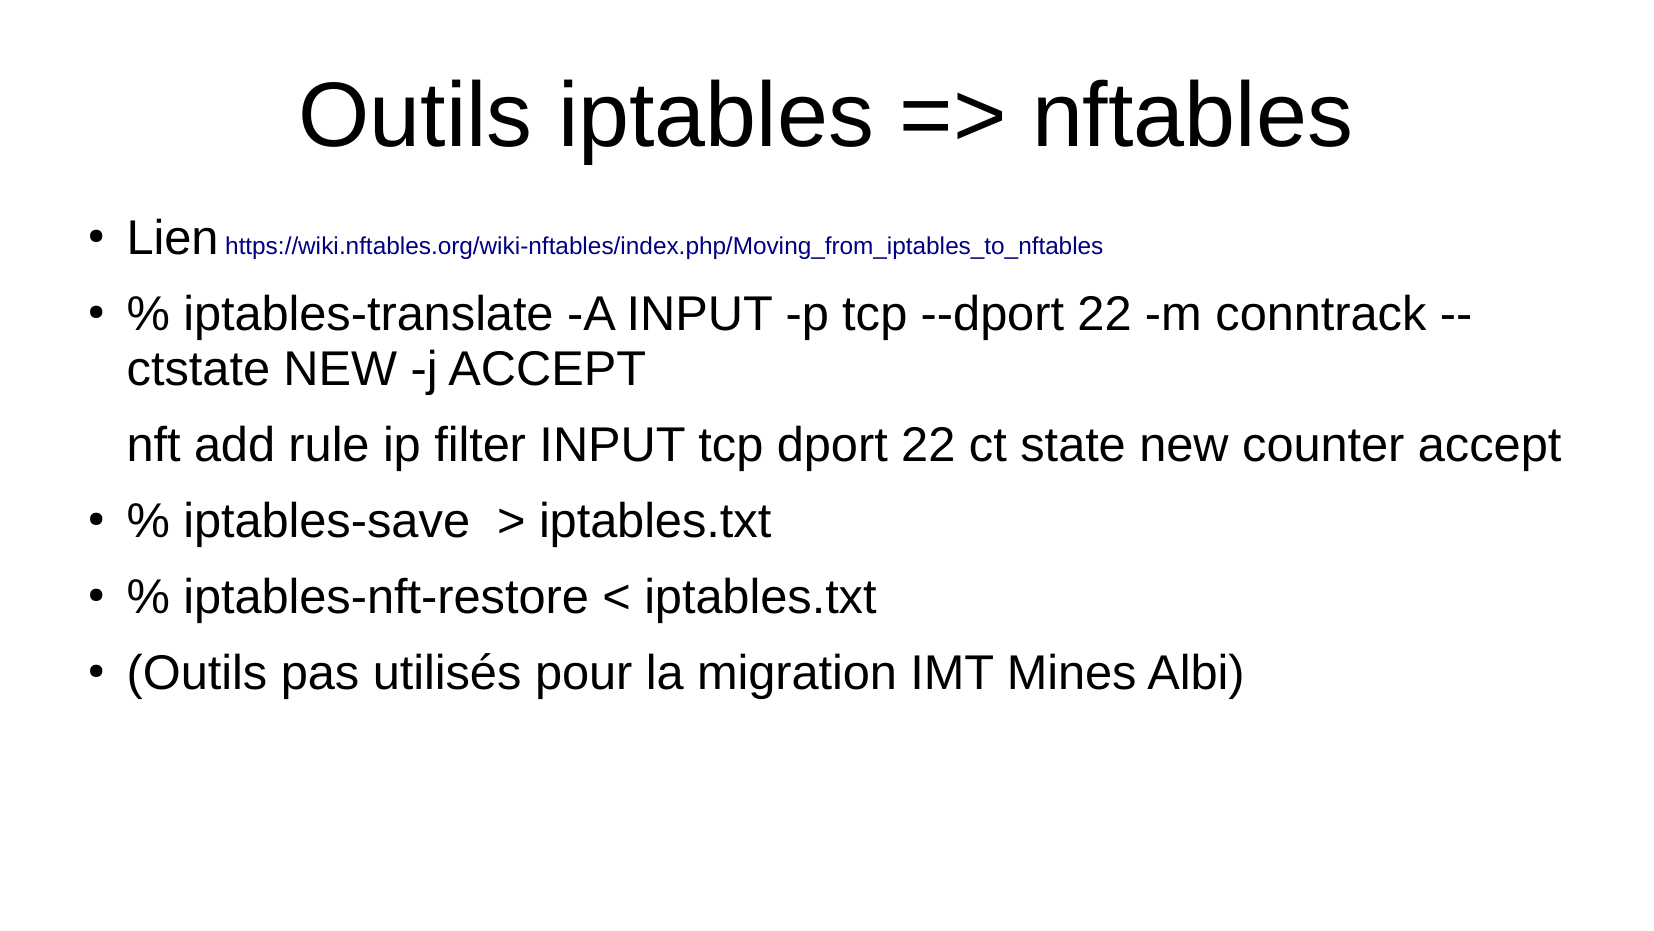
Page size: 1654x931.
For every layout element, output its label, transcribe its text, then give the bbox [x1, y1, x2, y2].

list Lien https://wiki.nftables.org/wiki-nftables/index.php/Moving_from_iptables_to_nftables % iptables-translate -A INPUT -p tcp --dport 22 -m conntrack --ctstate NEW -j ACCEPT nft add rule ip filter INPUT tcp dport 22 ct state new counter accept % iptables-save > iptables.txt % iptables-nft-restore < iptables.txt (Outils pas utilisés pour la migration IMT Mines Albi) [75, 210, 1564, 751]
title Outils iptables => nftables [82, 37, 1571, 193]
